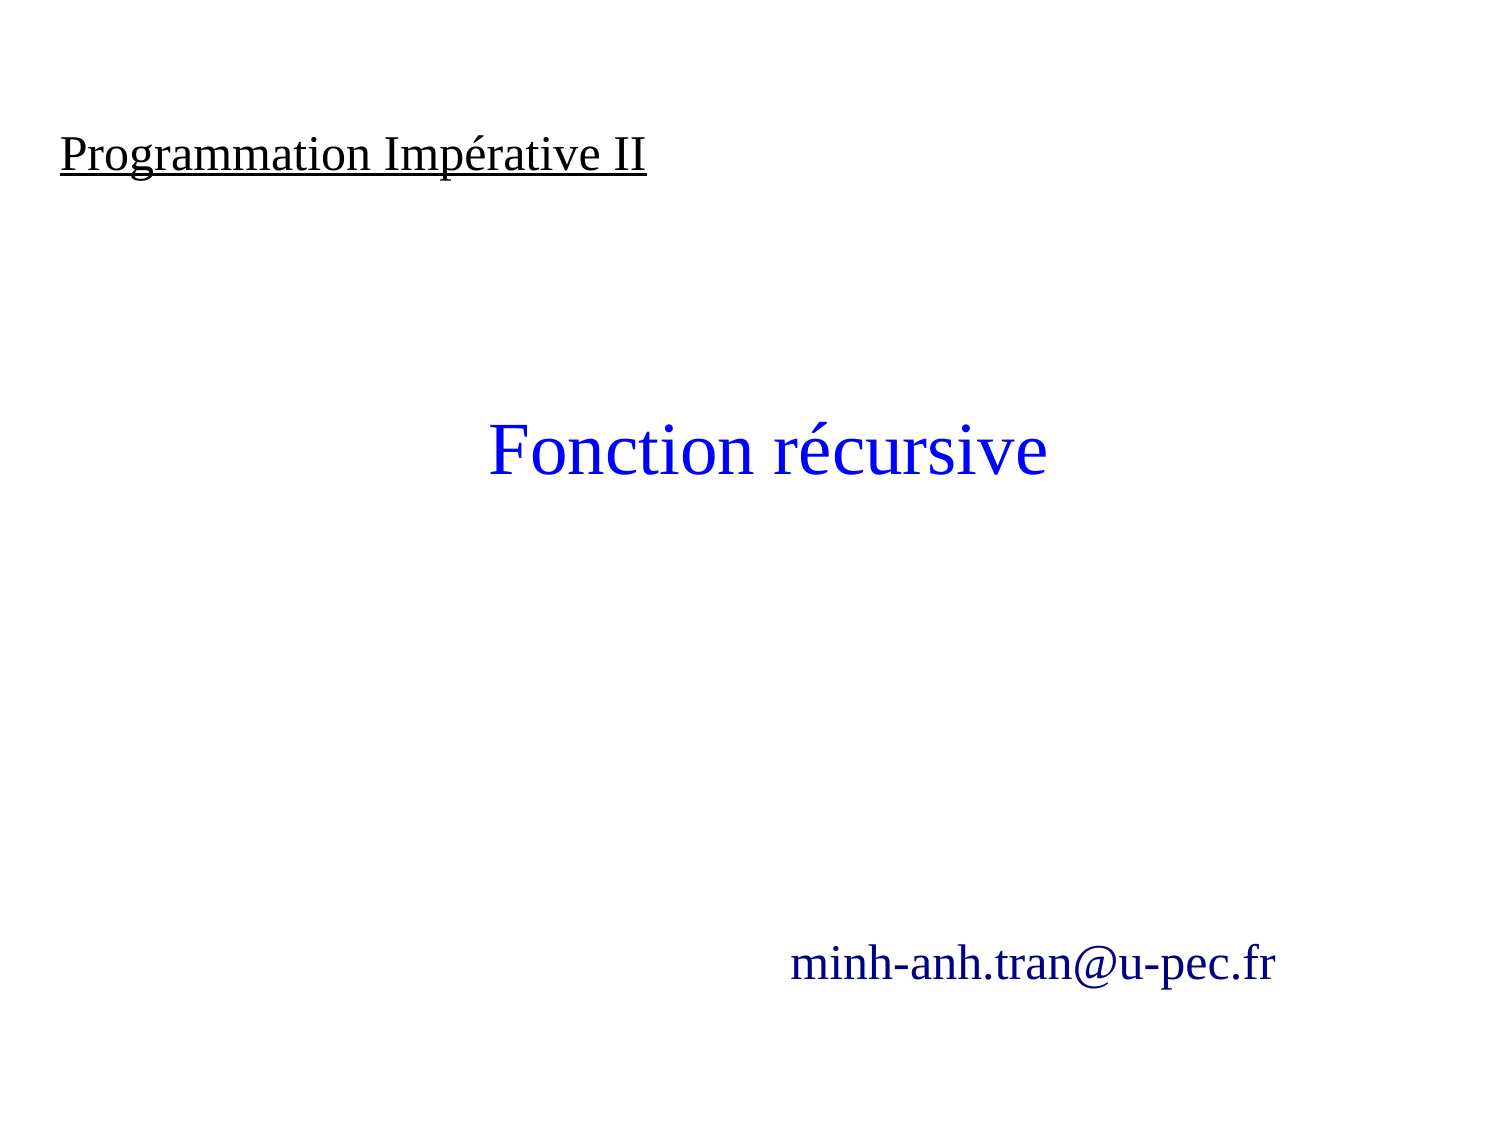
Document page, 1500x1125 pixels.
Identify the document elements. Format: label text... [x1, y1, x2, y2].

text_box minh-anh.tran@u-pec.fr [775, 921, 1451, 997]
text_box Fonction récursive [262, 392, 1276, 498]
text_box Programmation Impérative II [45, 112, 721, 188]
